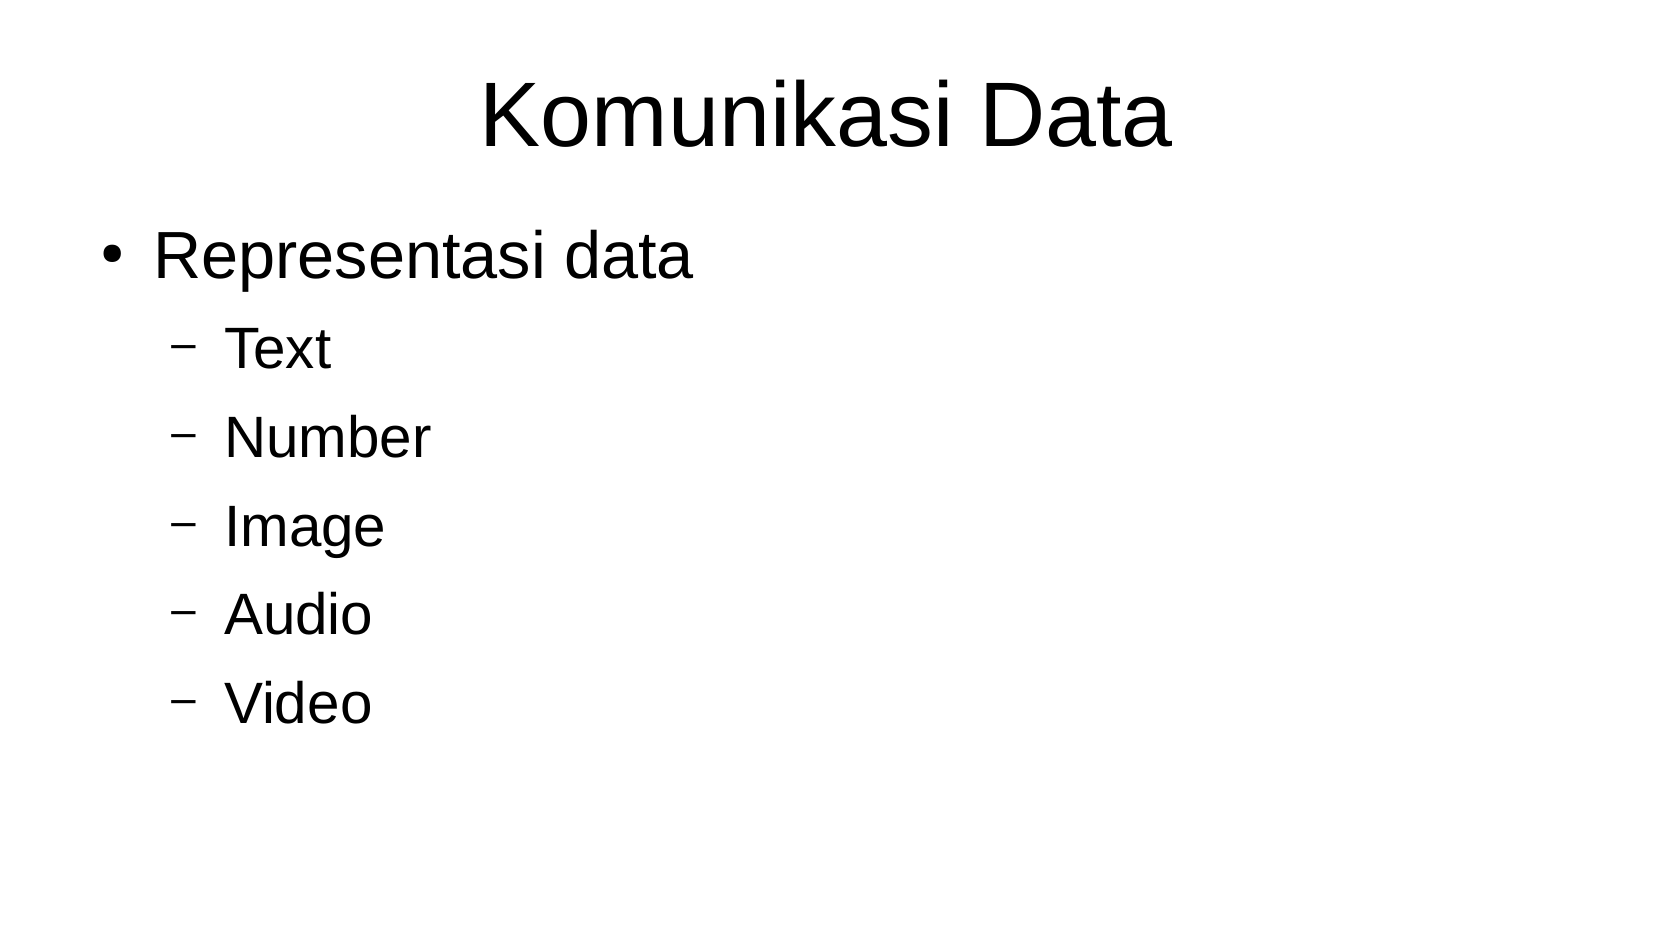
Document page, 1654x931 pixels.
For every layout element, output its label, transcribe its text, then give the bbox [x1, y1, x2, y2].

title Komunikasi Data [82, 37, 1571, 193]
list Representasi data Text Number Image Audio Video [82, 217, 1571, 758]
